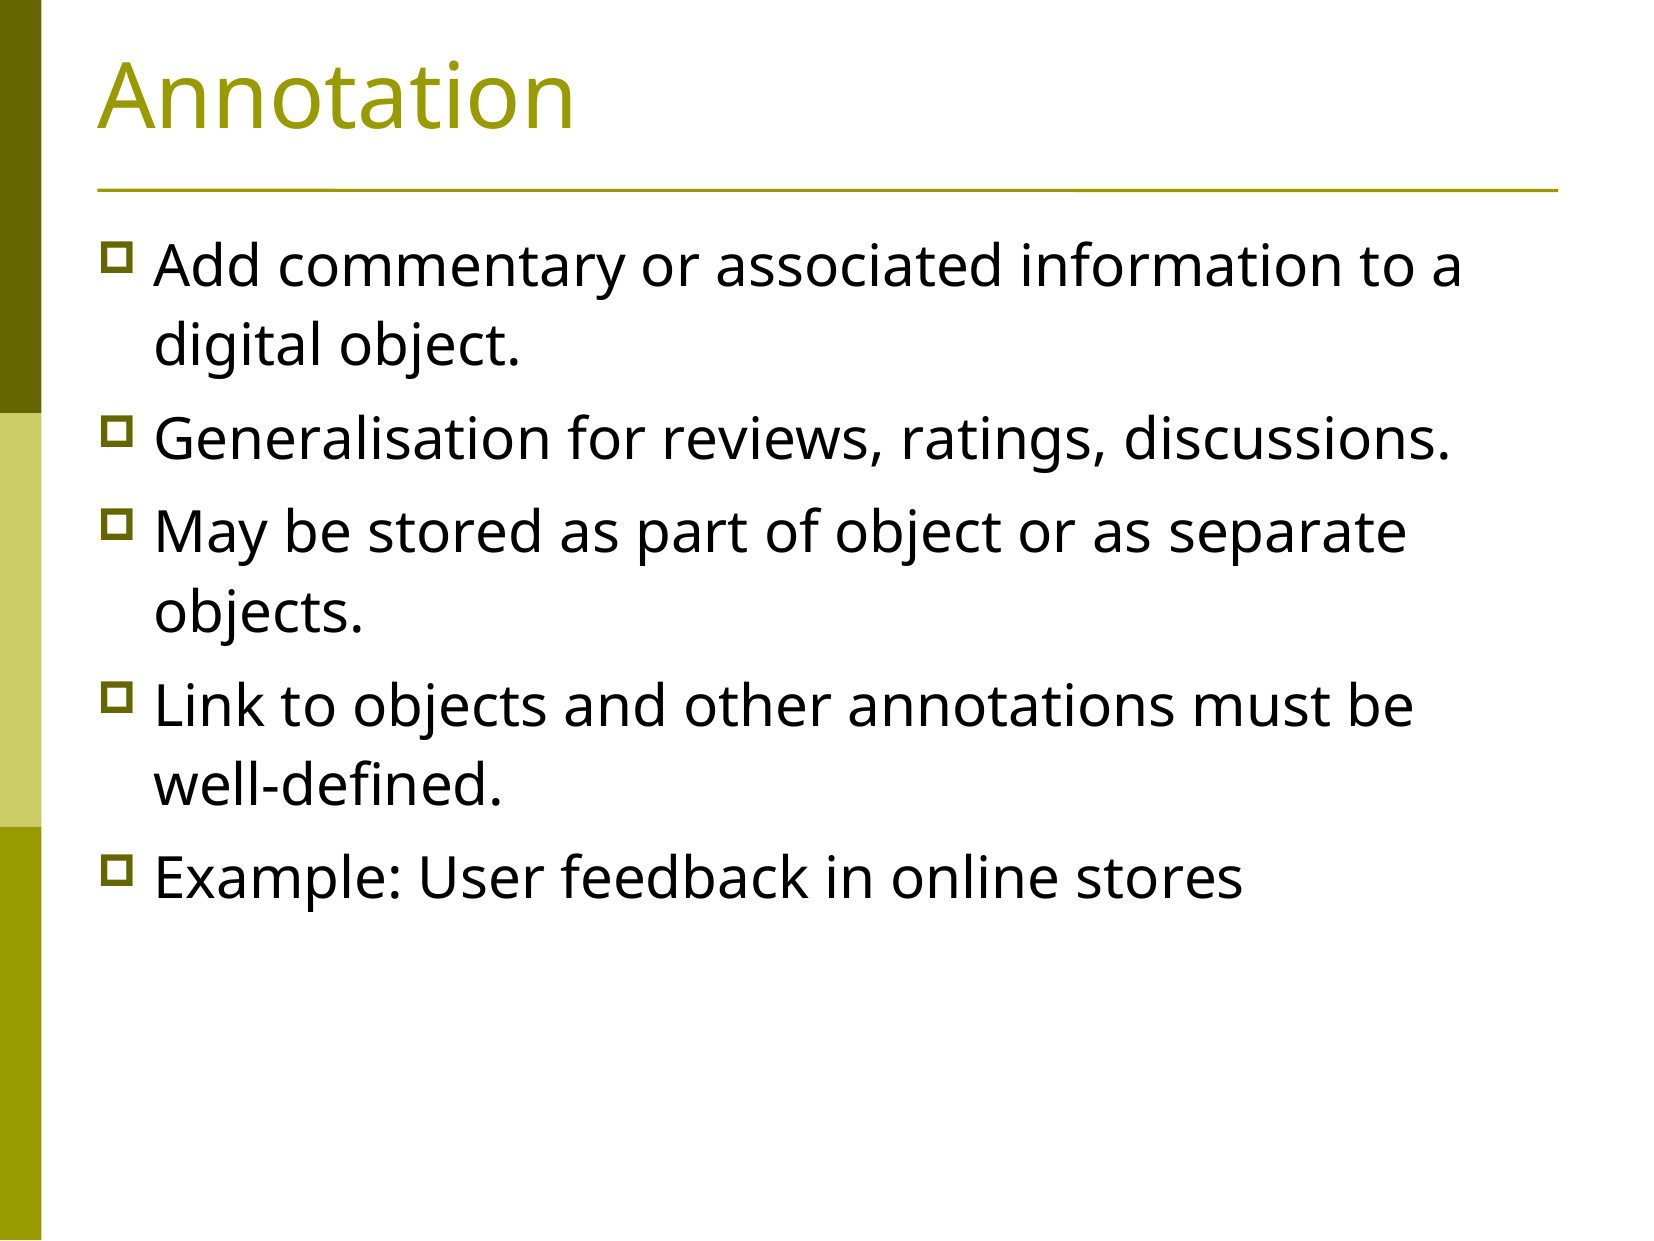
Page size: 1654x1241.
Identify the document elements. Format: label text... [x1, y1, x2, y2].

list Add commentary or associated information to a digital object. Generalisation for reviews, ratings, discussions. May be stored as part of object or as separate objects. Link to objects and other annotations must be well-defined. Example: User feedback in online stores [82, 216, 1571, 1124]
title Annotation [82, 0, 1571, 164]
